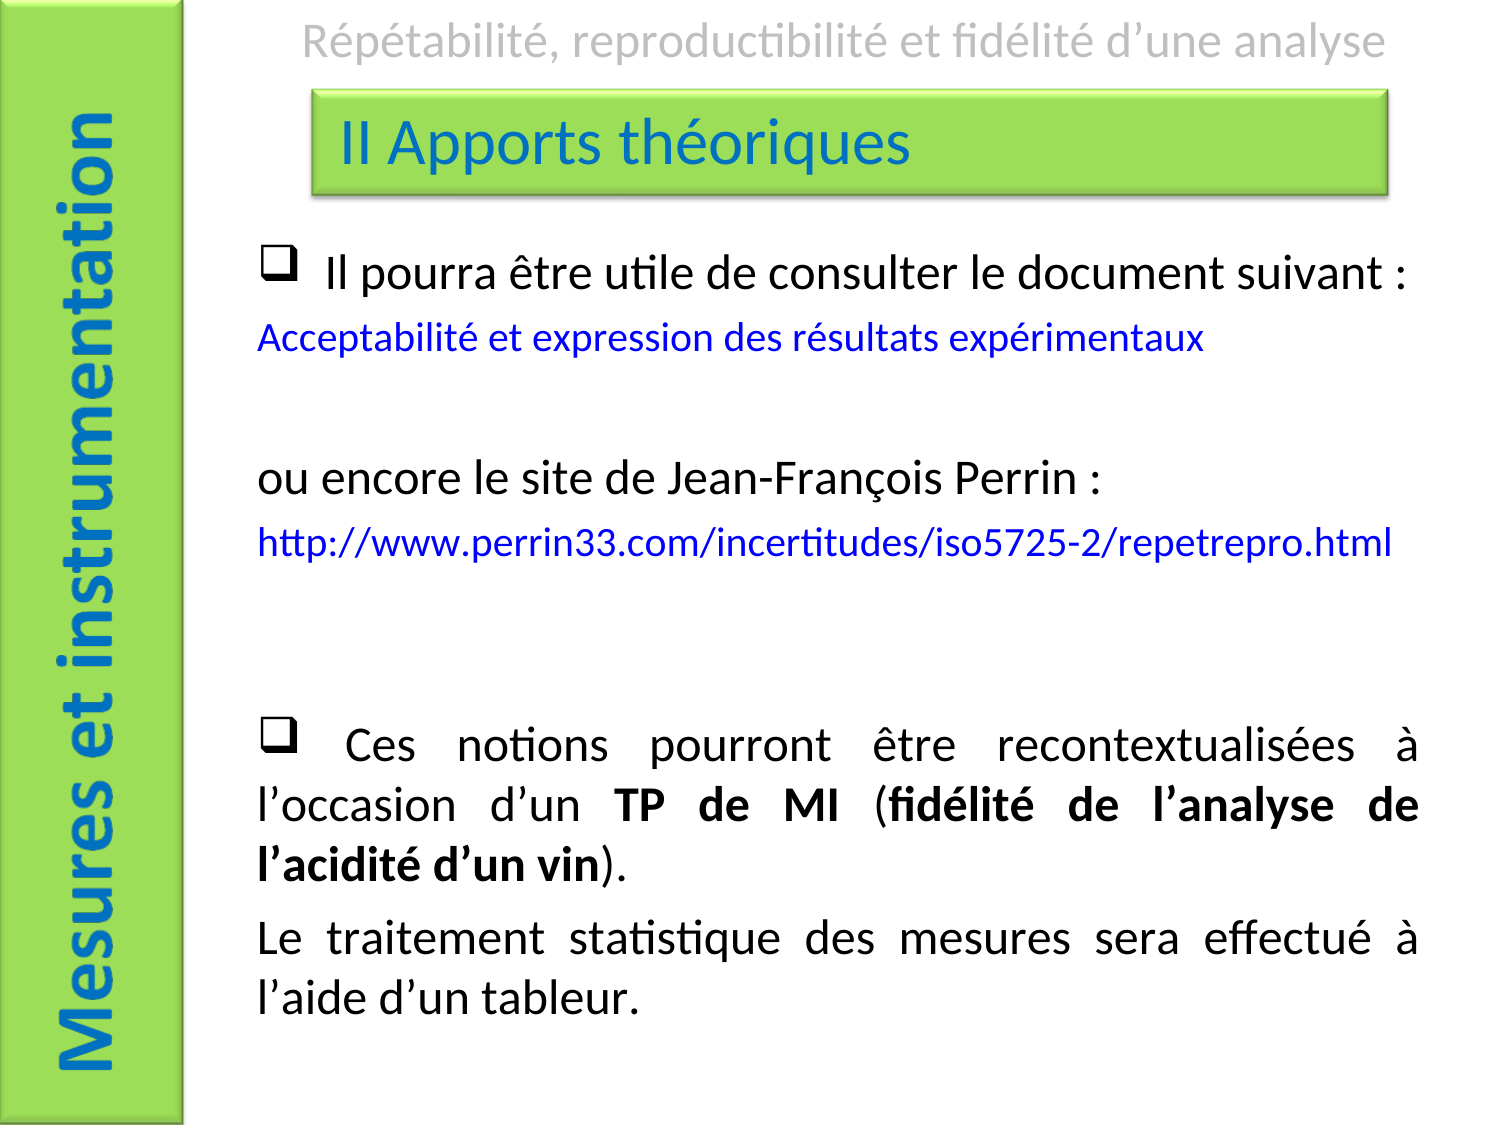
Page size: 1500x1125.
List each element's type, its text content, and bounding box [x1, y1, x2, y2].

picture [303, 84, 1397, 209]
text_box II Apports théoriques [324, 90, 1388, 186]
picture [0, 0, 192, 1125]
text_box Ces notions pourront être recontextualisées à l’occasion d’un TP de MI (fidélité de l’analyse de l’acidité d’un vin). Le traitement statistique des mesures sera effectué à l’aide d’un tableur. [242, 704, 1436, 1035]
text_box Répétabilité, reproductibilité et fidélité d’une analyse [206, 0, 1483, 76]
text_box Il pourra être utile de consulter le document suivant : Acceptabilité et expression des résultats expérimentaux ou encore le site de Jean-François Perrin : http://www.perrin33.com/incertitudes/iso5725-2/repetrepro.html [242, 231, 1436, 636]
